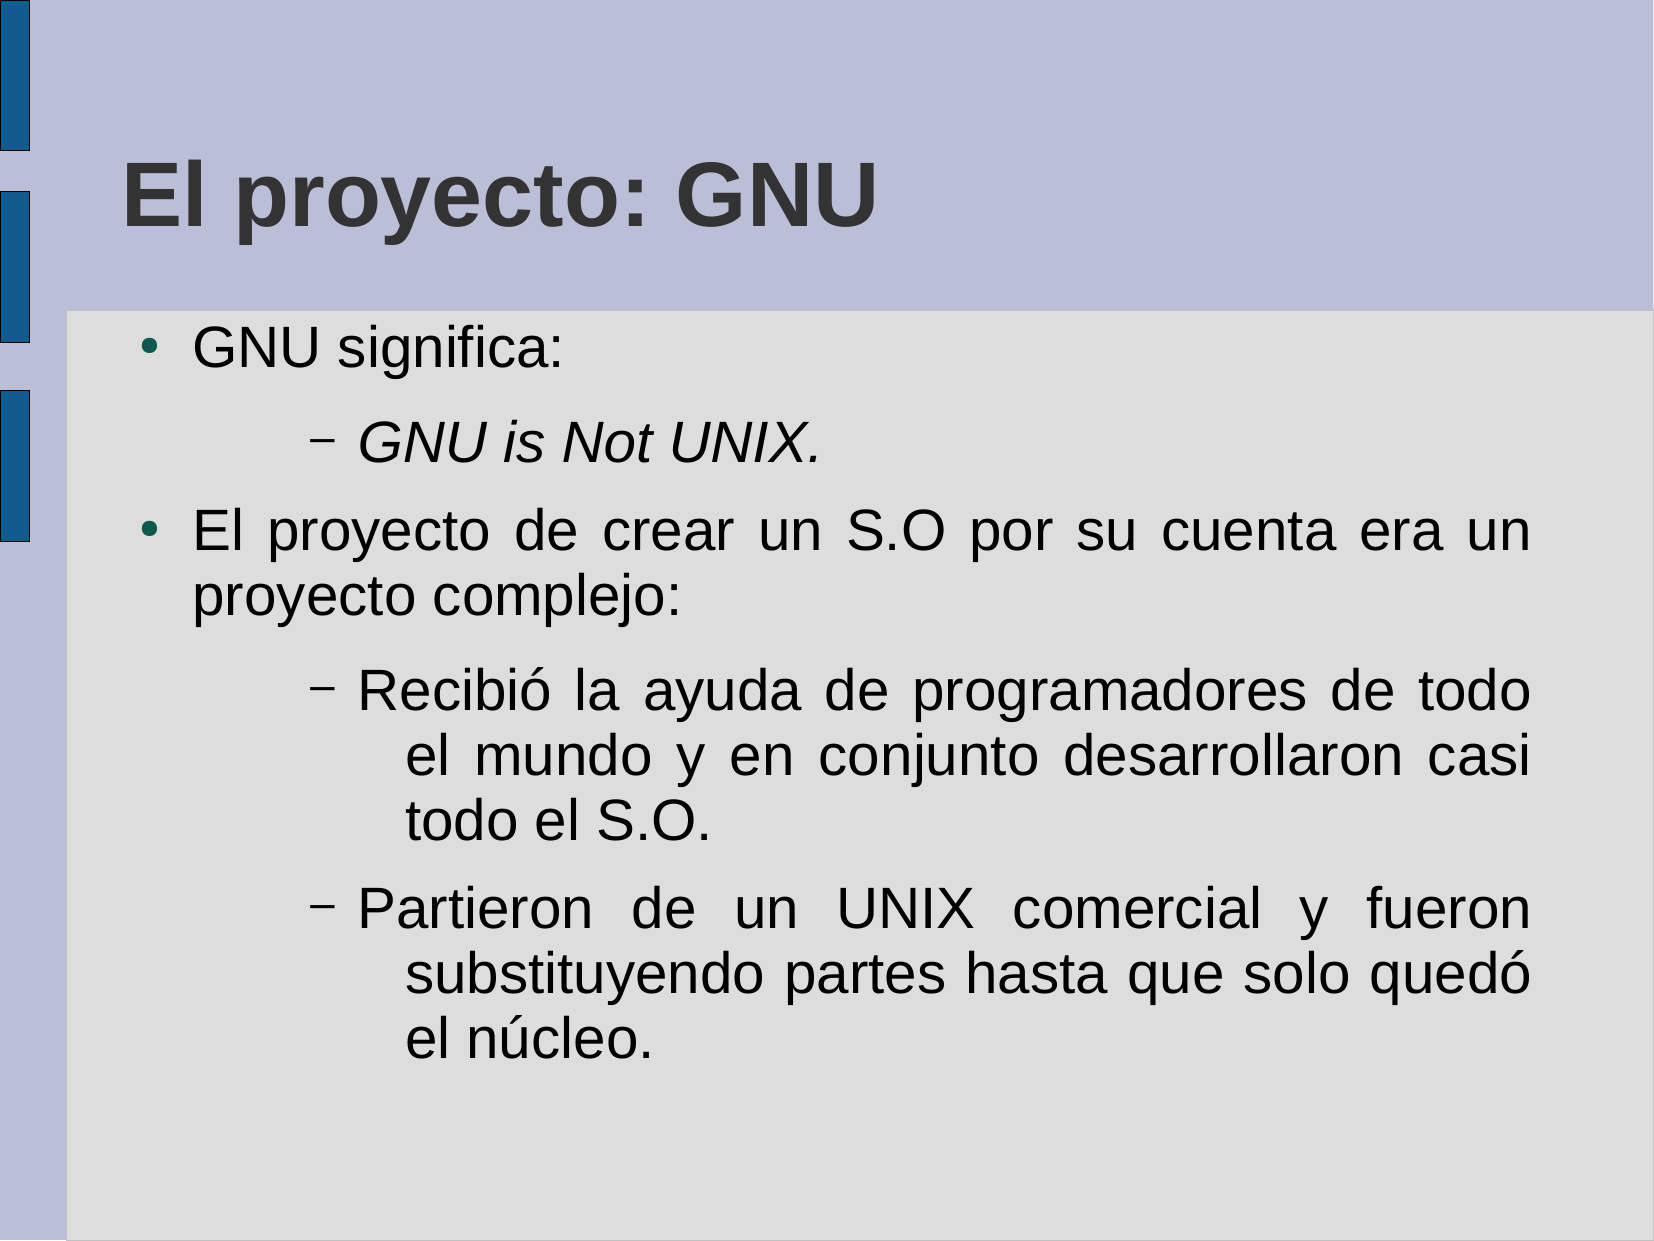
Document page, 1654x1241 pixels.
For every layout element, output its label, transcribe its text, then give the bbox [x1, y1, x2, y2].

title El proyecto: GNU [121, 98, 1534, 291]
list GNU significa: GNU is Not UNIX. El proyecto de crear un S.O por su cuenta era un proyecto complejo: Recibió la ayuda de programadores de todo el mundo y en conjunto desarrollaron casi todo el S.O. Partieron de un UNIX comercial y fueron substituyendo partes hasta que solo quedó el núcleo. [121, 314, 1534, 1082]
